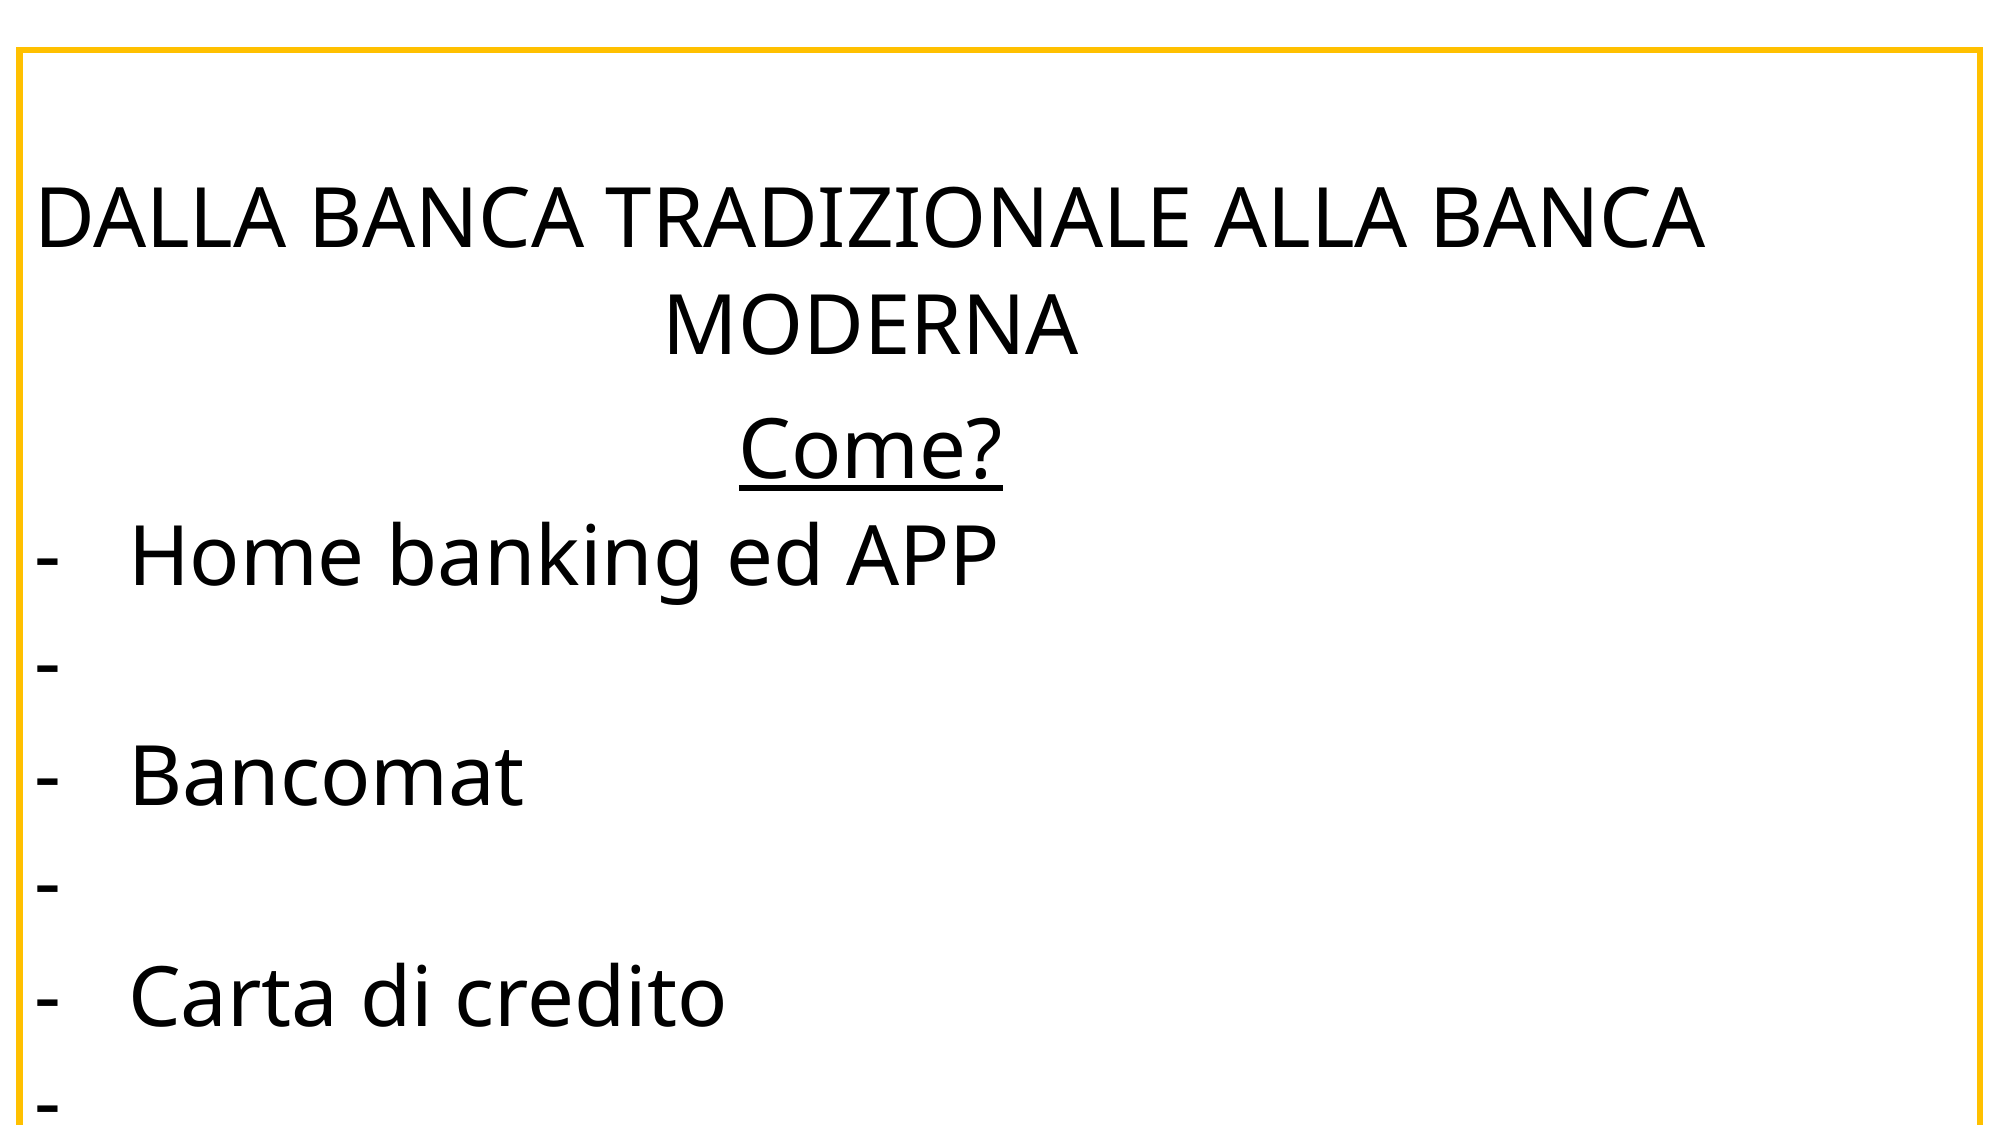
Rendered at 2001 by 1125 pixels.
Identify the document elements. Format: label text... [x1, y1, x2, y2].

text_box DALLA BANCA TRADIZIONALE ALLA BANCA MODERNA Come? Home banking ed APP Bancomat Carta di credito [19, 50, 1981, 1116]
